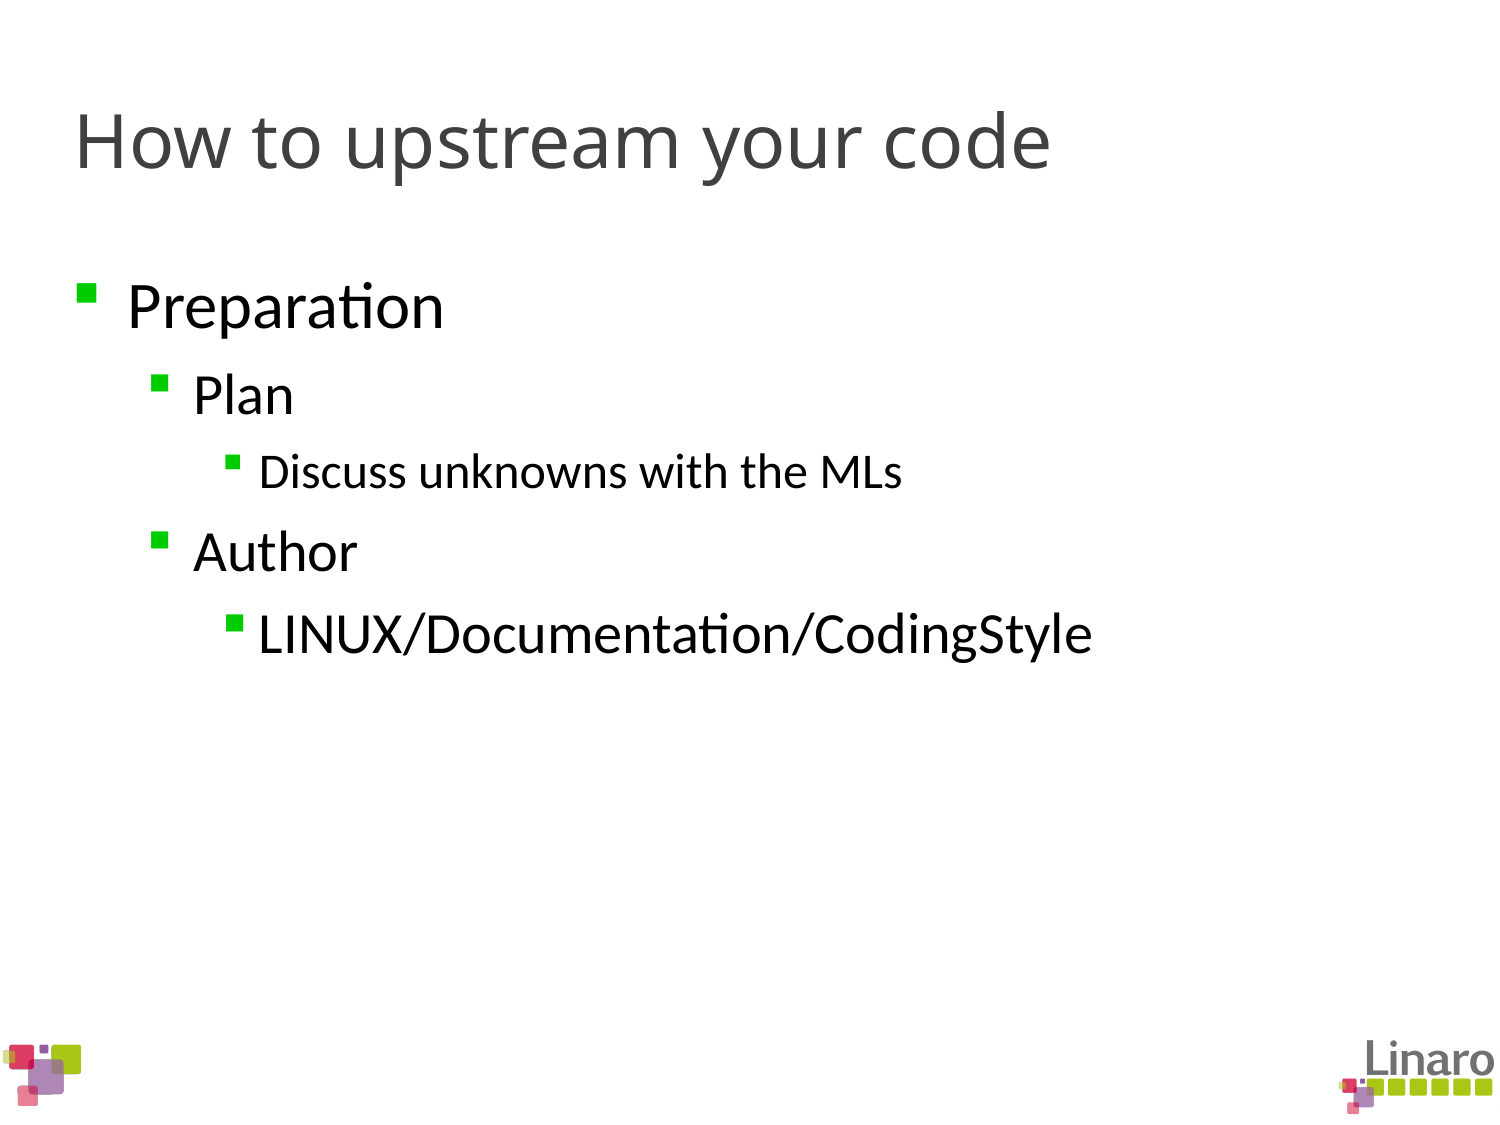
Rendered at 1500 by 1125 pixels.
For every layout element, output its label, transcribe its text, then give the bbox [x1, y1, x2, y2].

picture [1331, 1035, 1500, 1119]
picture [0, 1041, 84, 1125]
list Preparation Plan Discuss unknowns with the MLs Author LINUX/Documentation/CodingStyle [56, 254, 1426, 976]
title How to upstream your code [59, 40, 1410, 237]
